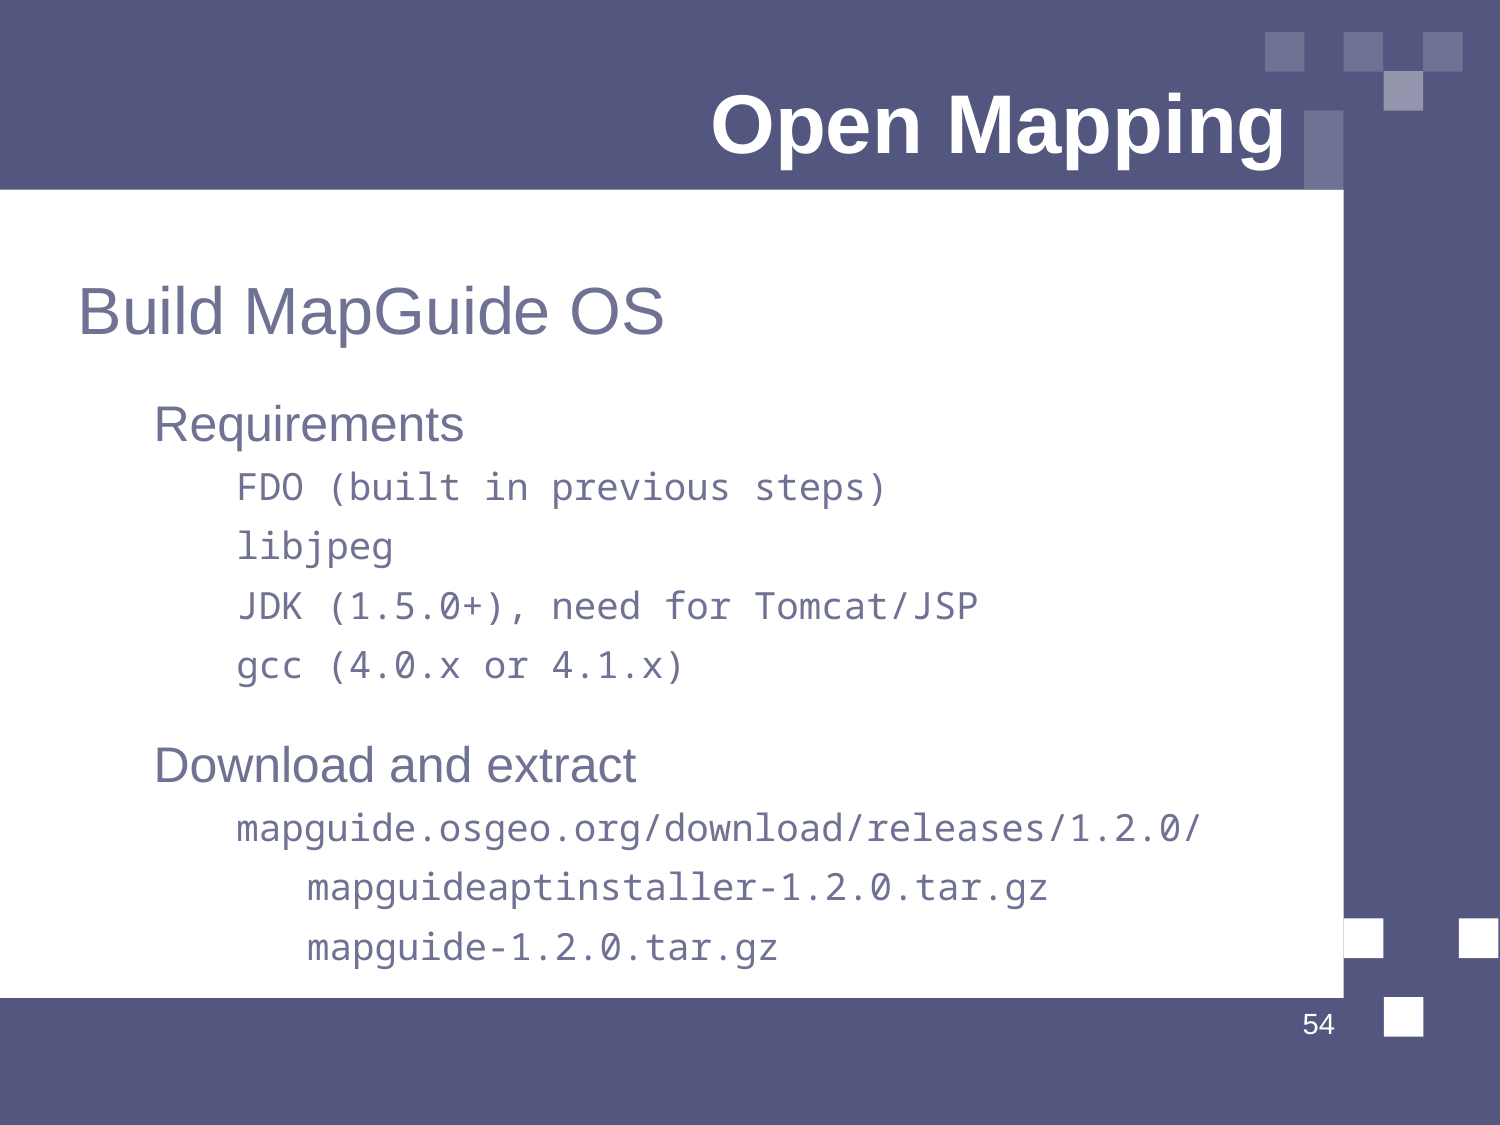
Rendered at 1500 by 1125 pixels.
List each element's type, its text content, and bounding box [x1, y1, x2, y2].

list Build MapGuide OS Requirements FDO (built in previous steps) libjpeg JDK (1.5.0+), need for Tomcat/JSP gcc (4.0.x or 4.1.x) Download and extract mapguide.osgeo.org/download/releases/1.2.0/ mapguideaptinstaller-1.2.0.tar.gz mapguide-1.2.0.tar.gz [59, 236, 1289, 931]
title Open Mapping [58, 74, 1288, 176]
